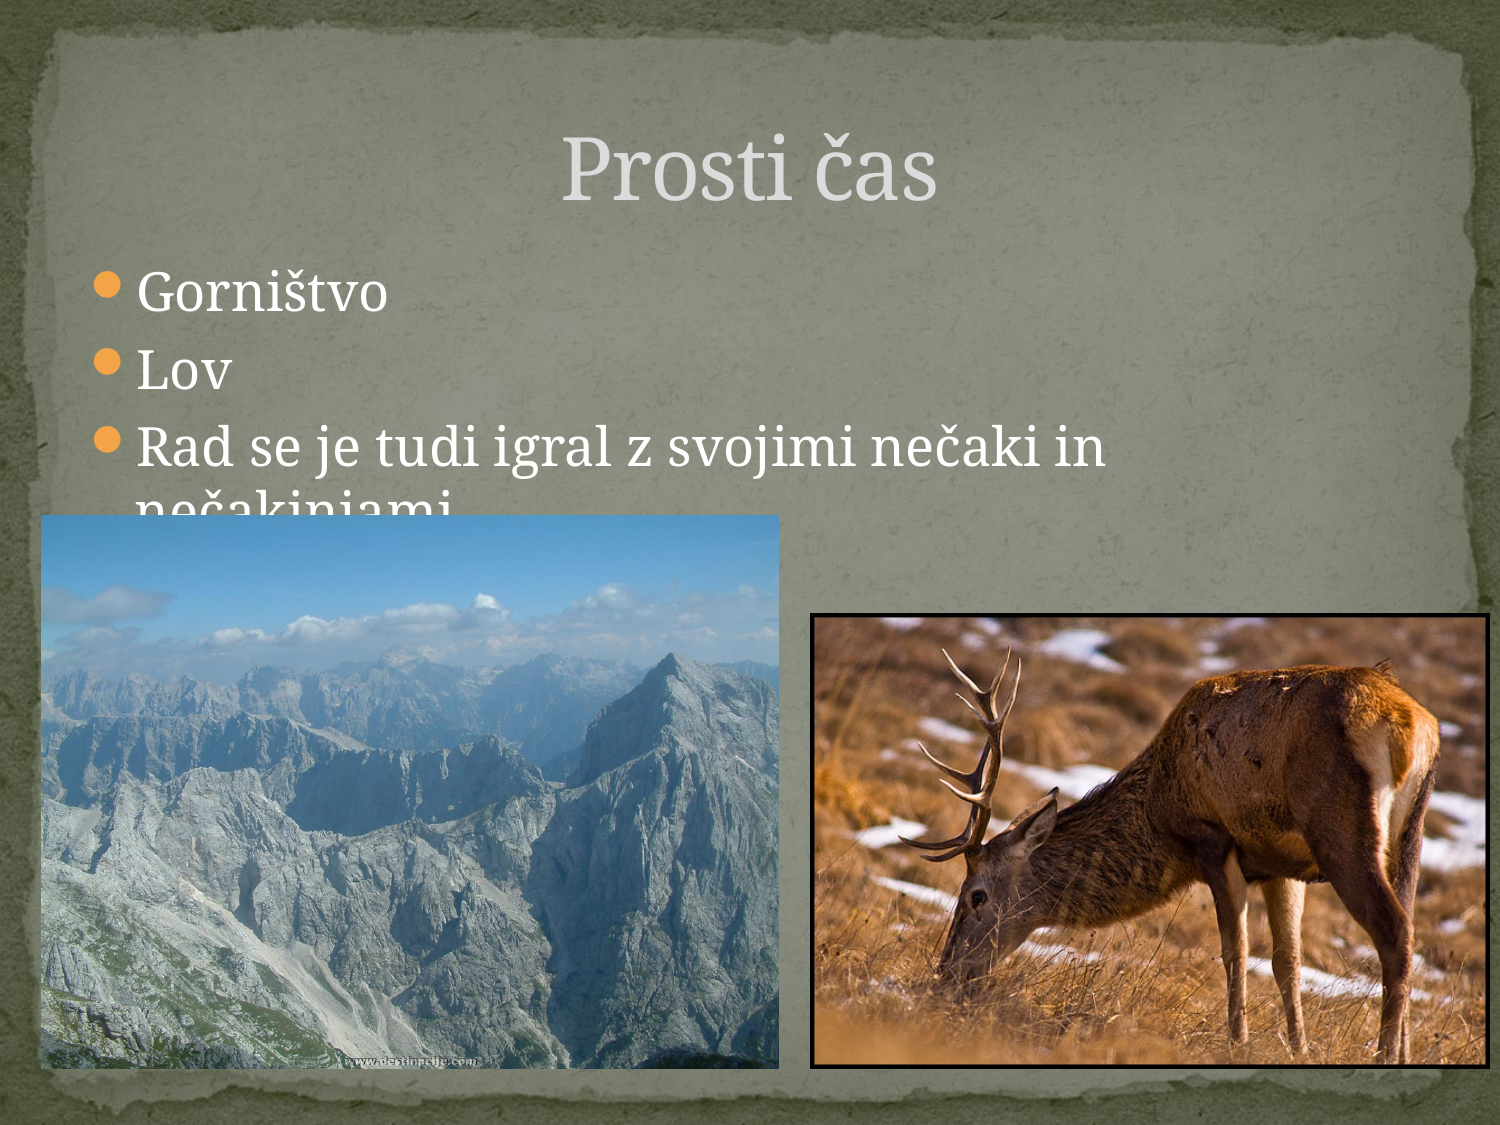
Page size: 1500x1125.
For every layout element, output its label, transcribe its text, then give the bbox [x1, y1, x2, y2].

picture [0, 0, 1500, 1125]
list Gorništvo Lov Rad se je tudi igral z svojimi nečaki in nečakinjami [75, 249, 1425, 1000]
title Prosti čas [75, 24, 1425, 225]
